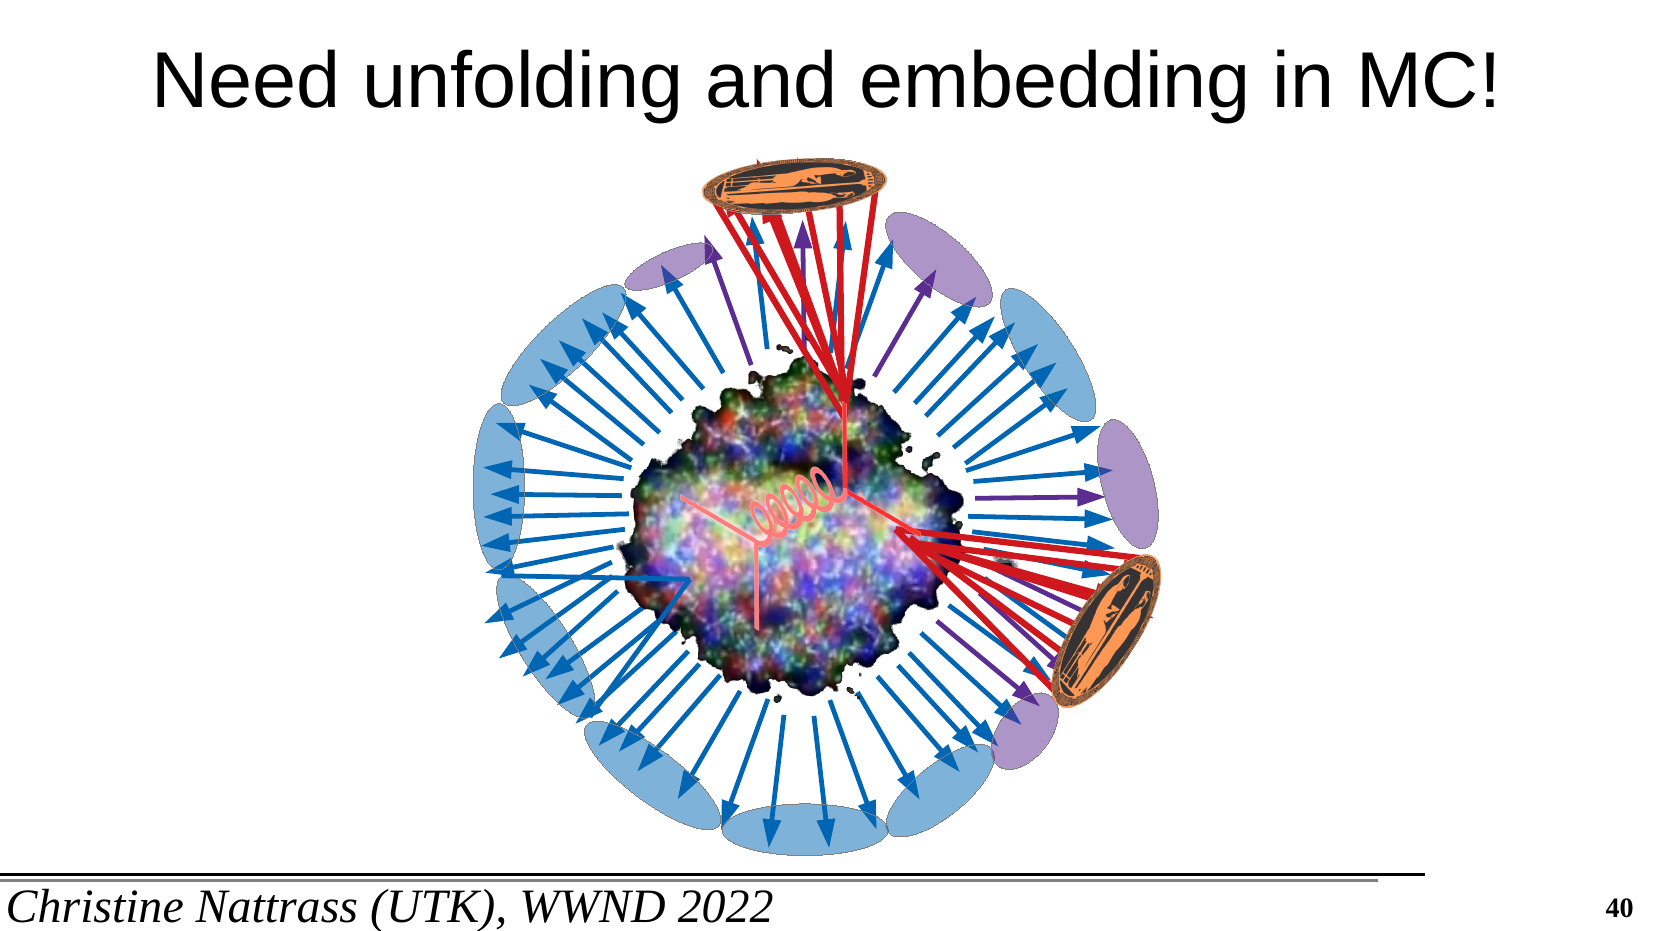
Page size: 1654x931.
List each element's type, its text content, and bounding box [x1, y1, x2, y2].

text_box [473, 242, 713, 570]
text_box [721, 693, 1059, 856]
text_box [885, 212, 993, 308]
picture [804, 318, 817, 340]
picture [581, 318, 1181, 733]
text_box [1097, 419, 1159, 549]
text_box [584, 721, 721, 830]
picture [700, 152, 889, 219]
text_box [496, 576, 596, 719]
picture [971, 578, 1053, 640]
text_box [1000, 288, 1096, 422]
picture [581, 580, 684, 703]
title Need unfolding and embedding in MC! [115, 0, 1539, 169]
